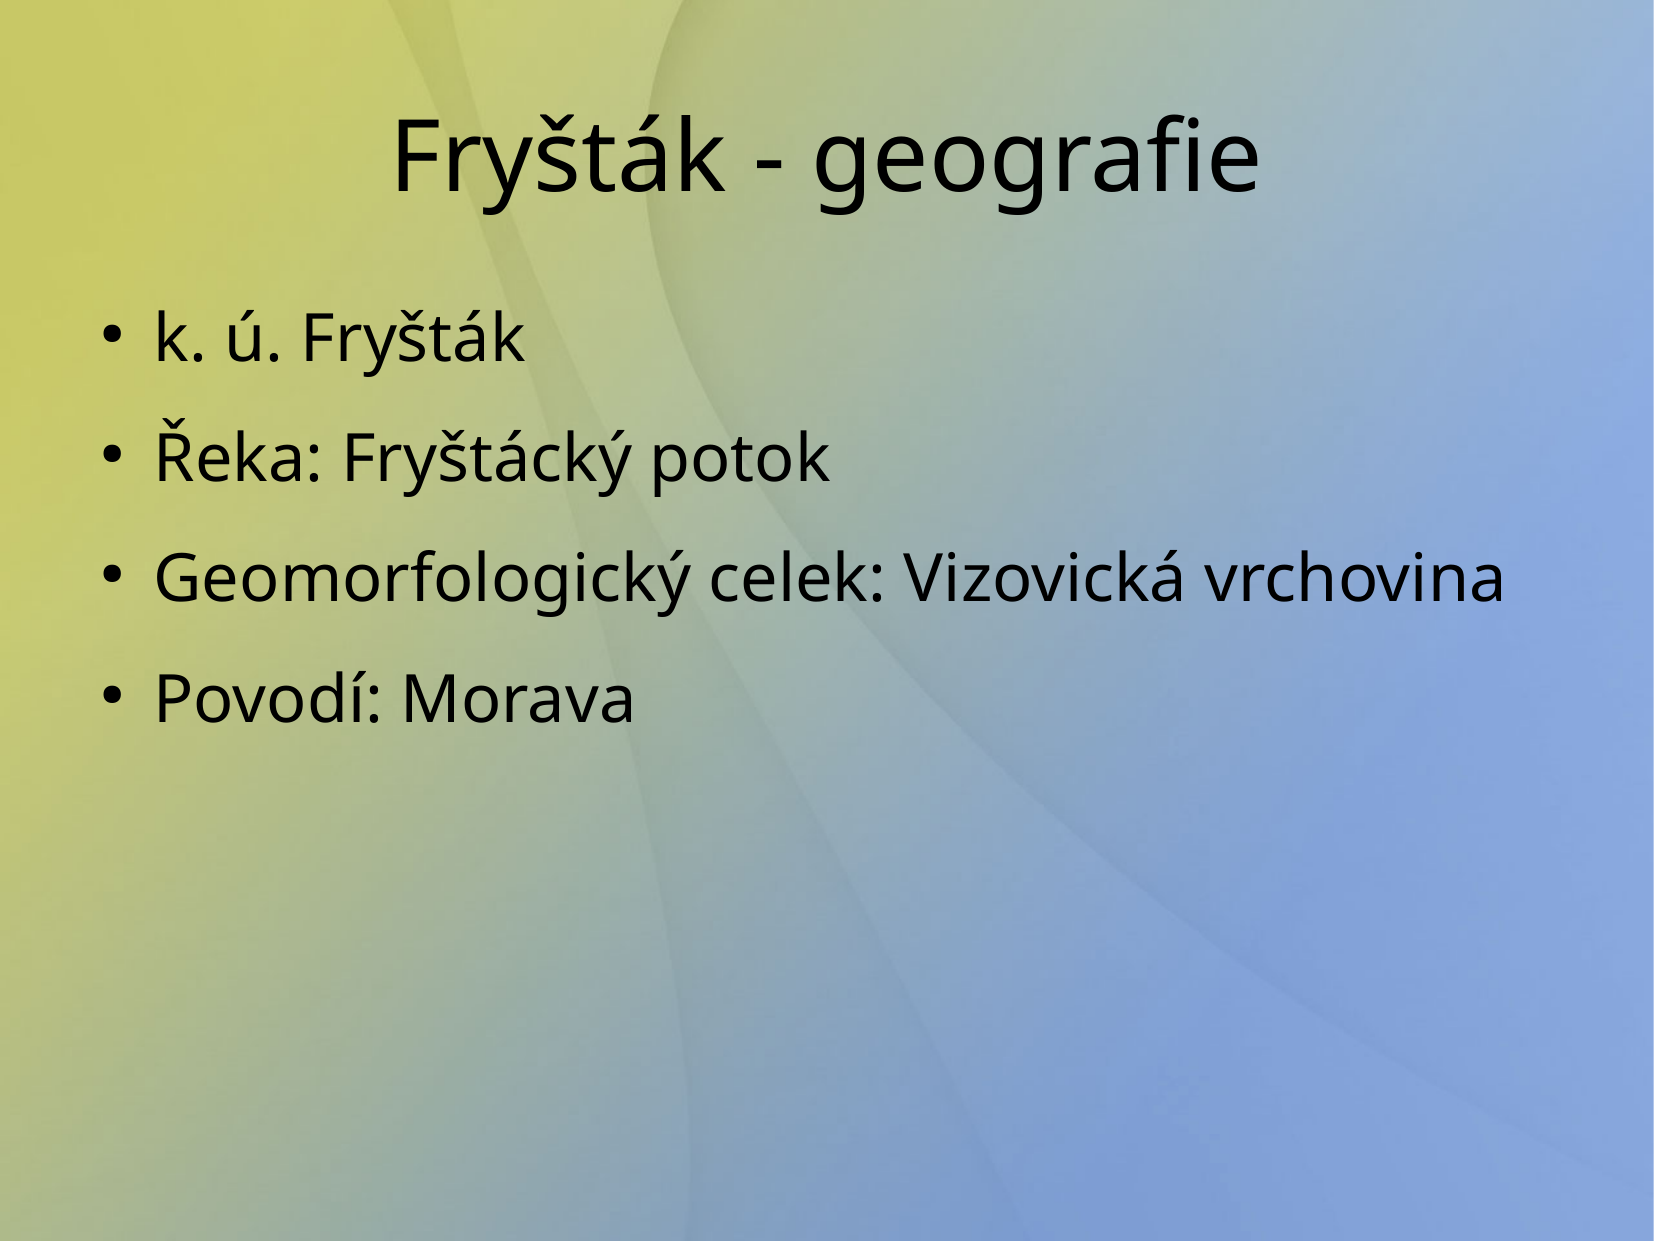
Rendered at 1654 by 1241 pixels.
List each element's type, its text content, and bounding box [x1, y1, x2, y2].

list k. ú. Fryšták Řeka: Fryštácký potok Geomorfologický celek: Vizovická vrchovina Povodí: Morava [82, 290, 1571, 1109]
title Fryšták - geografie [82, 49, 1571, 257]
picture [0, 0, 1654, 1241]
